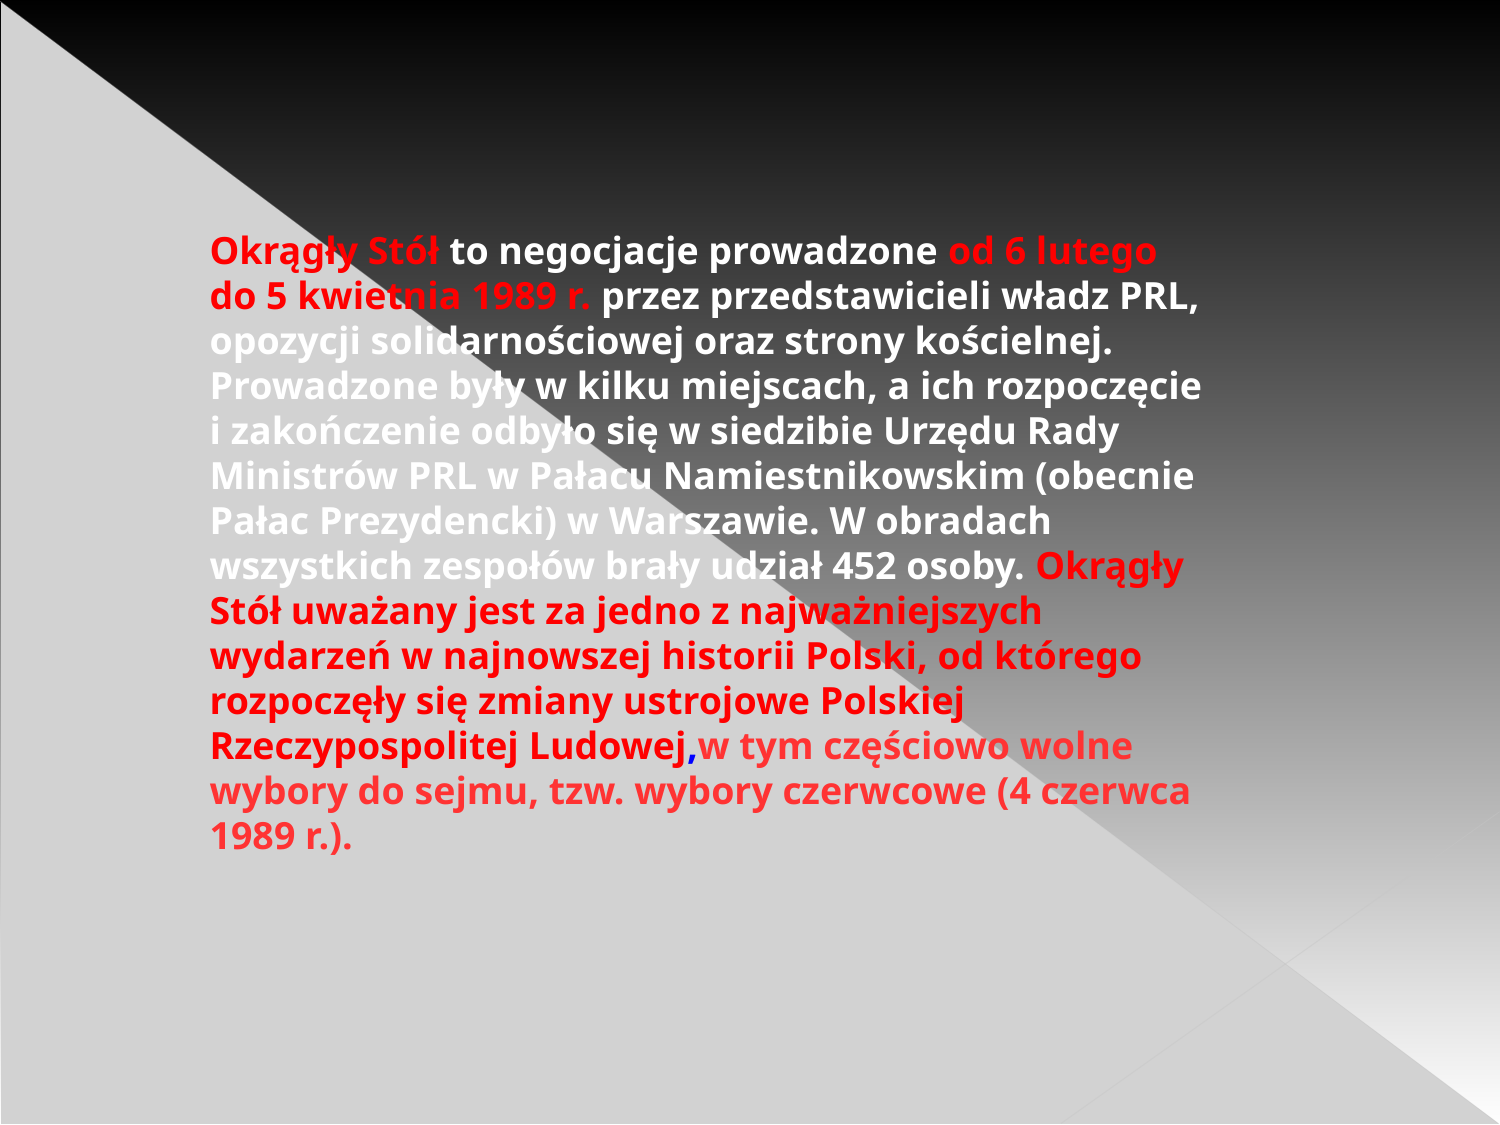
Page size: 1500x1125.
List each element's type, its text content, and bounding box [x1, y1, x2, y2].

text_box Okrągły Stół to negocjacje prowadzone od 6 lutego do 5 kwietnia 1989 r. przez przedstawicieli władz PRL, opozycji solidarnościowej oraz strony kościelnej. Prowadzone były w kilku miejscach, a ich rozpoczęcie i zakończenie odbyło się w siedzibie Urzędu Rady Ministrów PRL w Pałacu Namiestnikowskim (obecnie Pałac Prezydencki) w Warszawie. W obradach wszystkich zespołów brały udział 452 osoby. Okrągły Stół uważany jest za jedno z najważniejszych wydarzeń w najnowszej historii Polski, od którego rozpoczęły się zmiany ustrojowe Polskiej Rzeczypospolitej Ludowej,w tym częściowo wolne wybory do sejmu, tzw. wybory czerwcowe (4 czerwca 1989 r.). [194, 219, 1223, 865]
